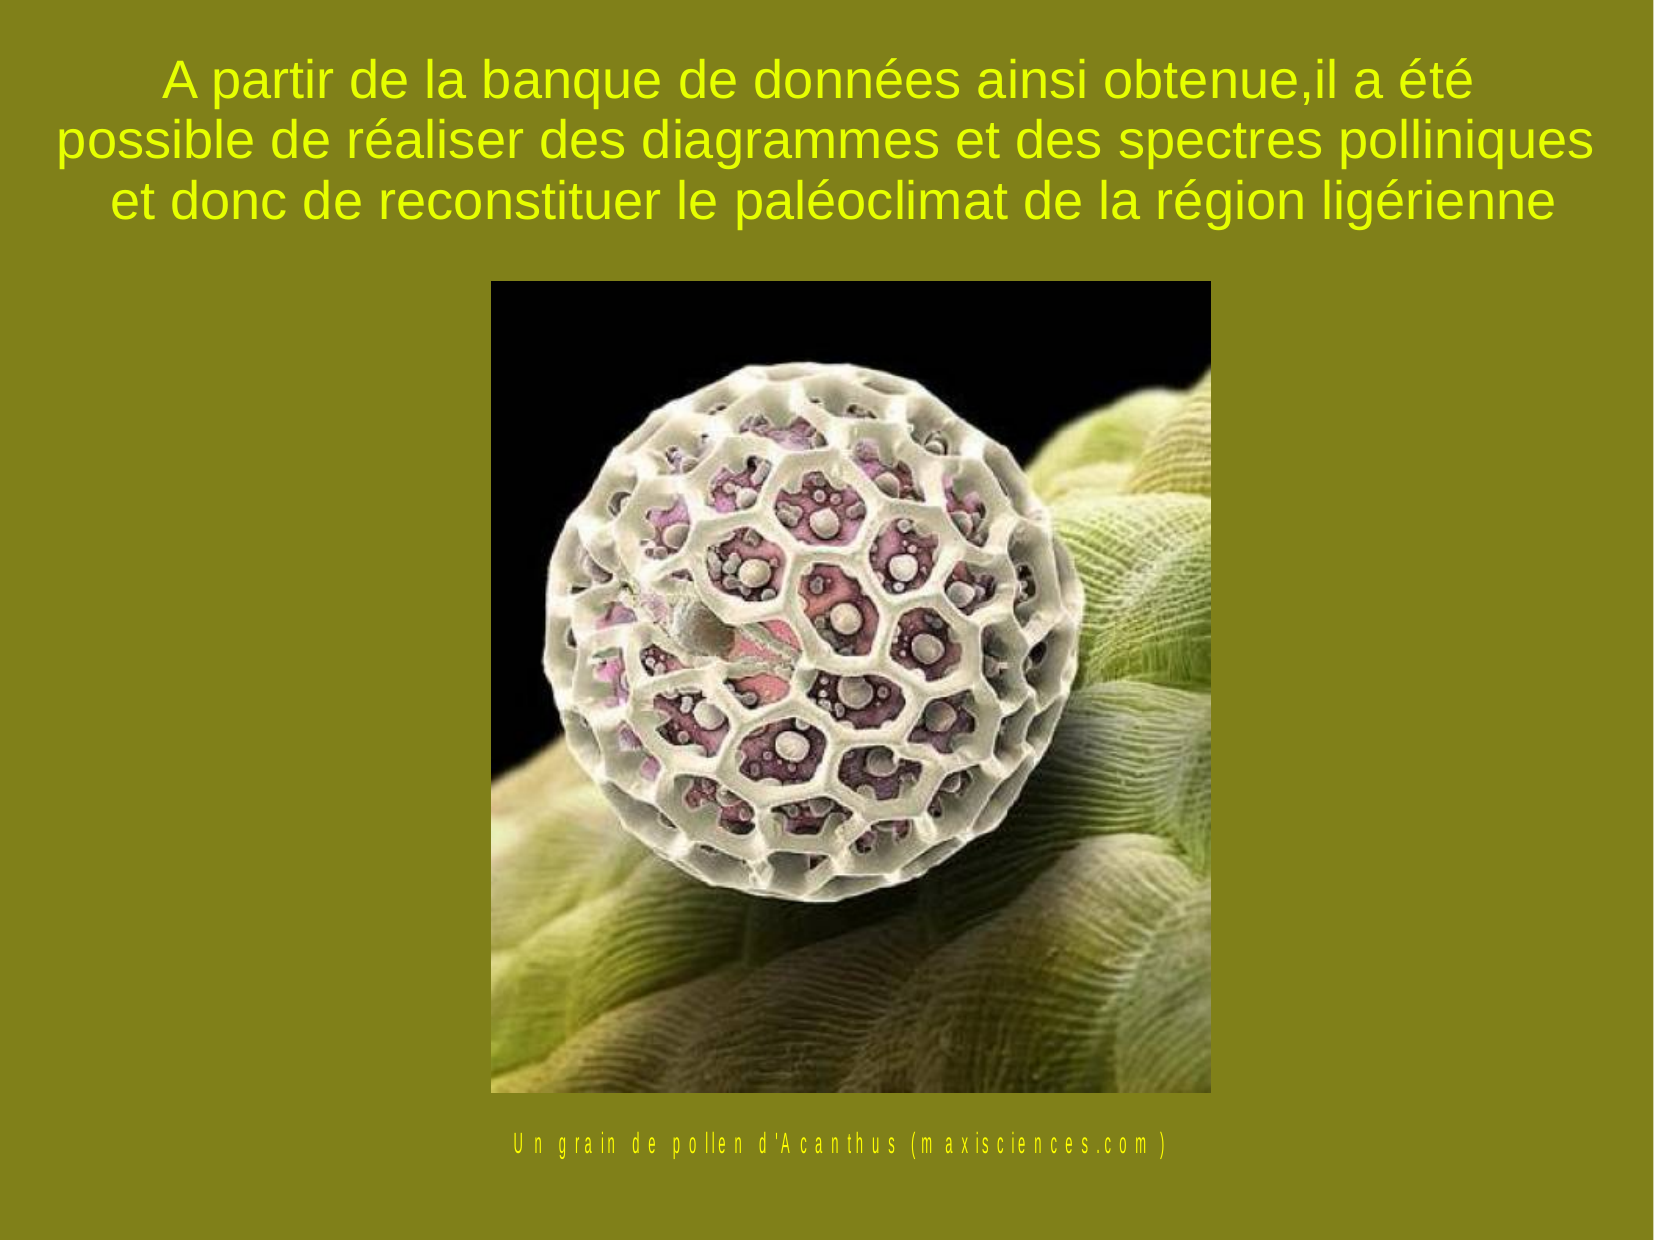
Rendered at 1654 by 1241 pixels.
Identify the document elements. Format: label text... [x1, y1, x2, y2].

title A partir de la banque de données ainsi obtenue,il a été possible de réaliser des diagrammes et des spectres polliniques et donc de reconstituer le paléoclimat de la région ligérienne [0, 43, 1654, 237]
picture [491, 281, 1654, 1160]
